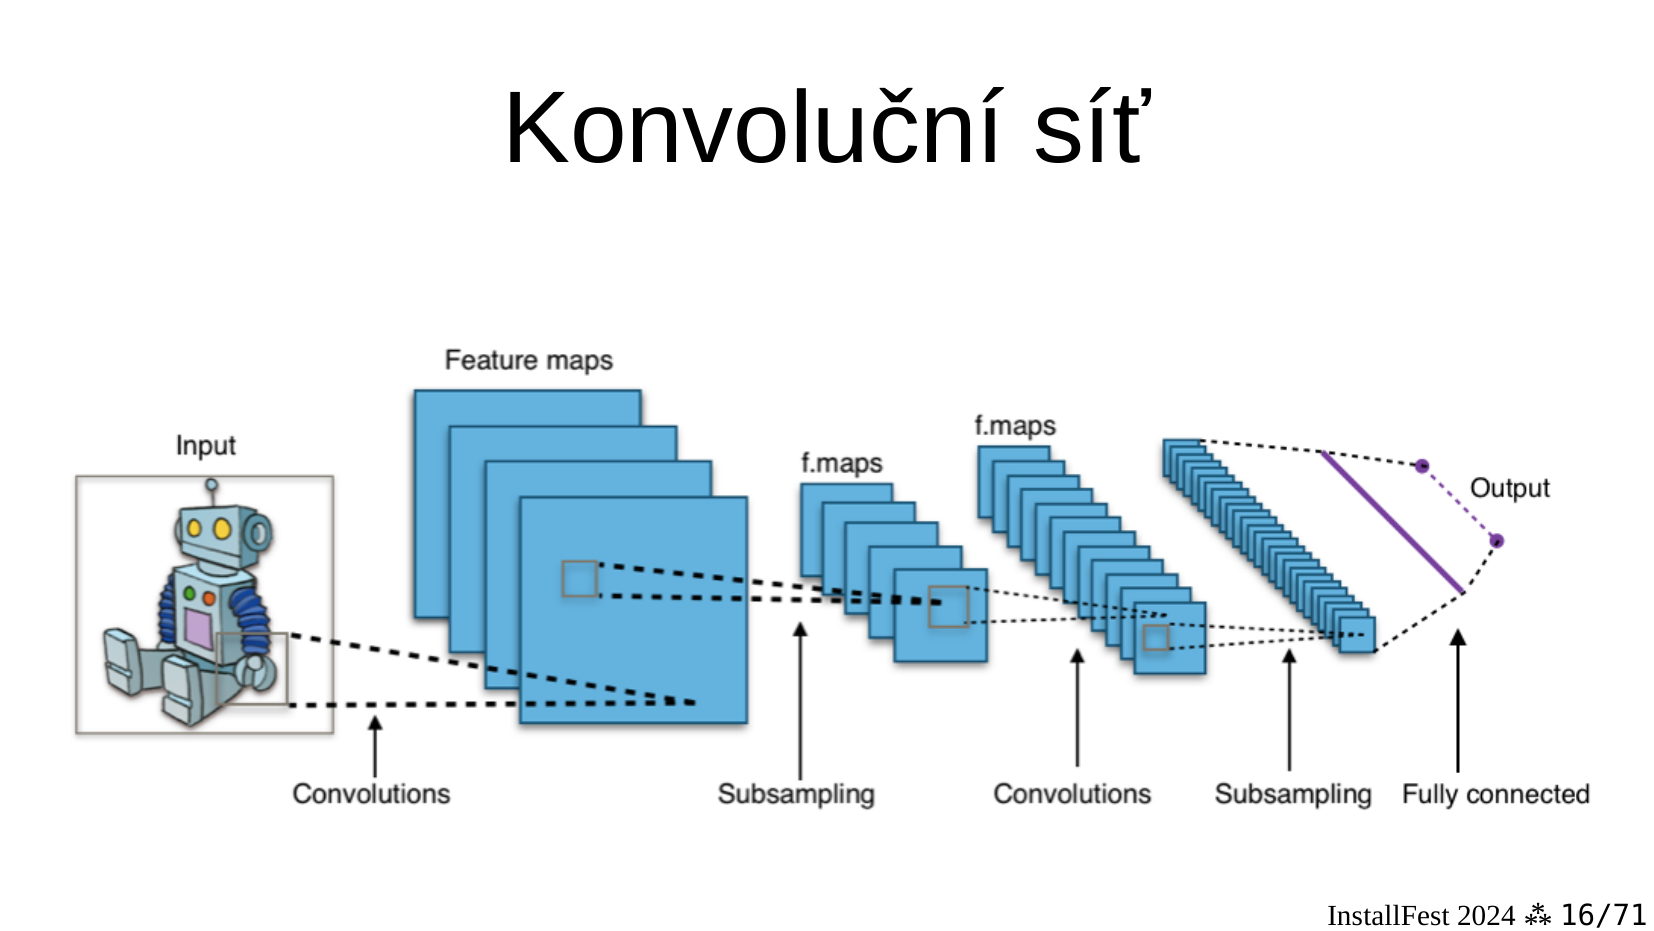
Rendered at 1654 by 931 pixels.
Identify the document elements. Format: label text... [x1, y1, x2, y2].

picture [45, 335, 1622, 820]
title Konvoluční síť [82, 41, 1571, 214]
